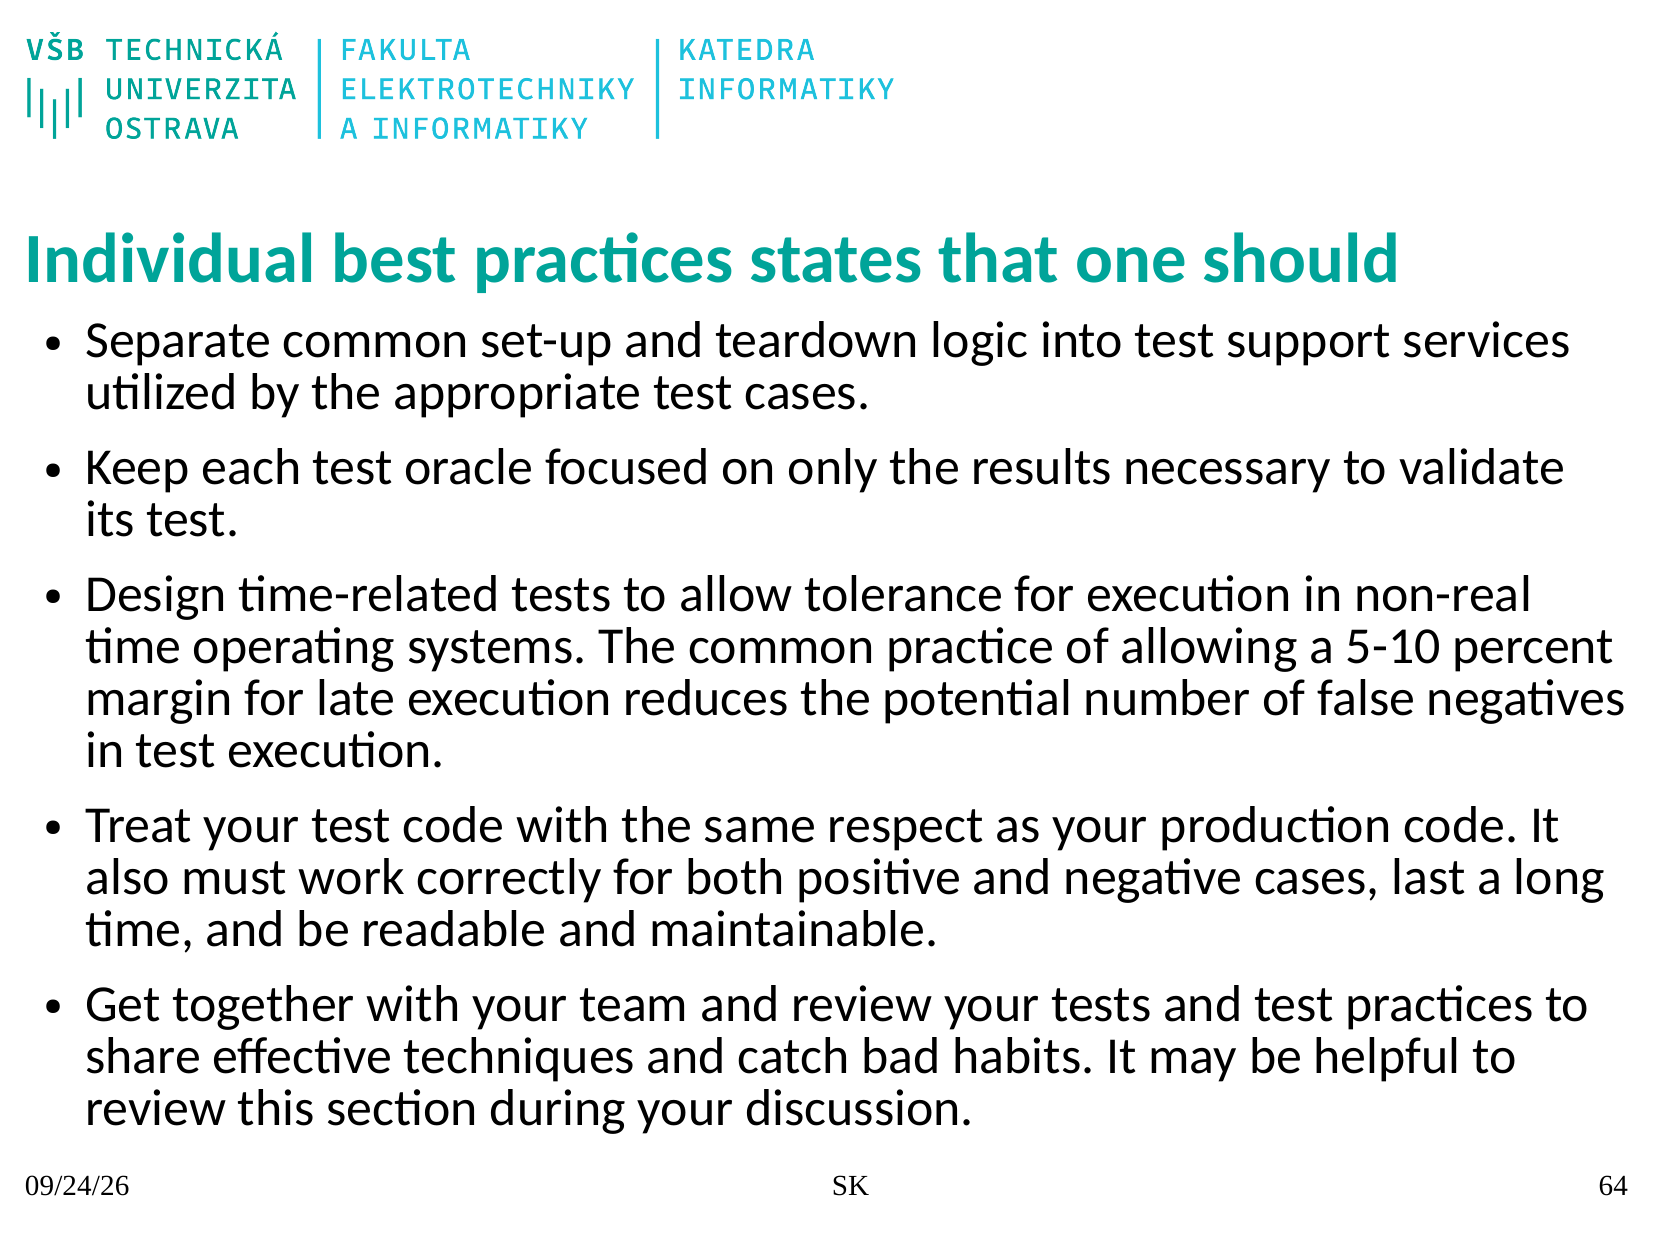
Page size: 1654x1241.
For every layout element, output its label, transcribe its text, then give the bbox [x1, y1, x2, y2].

list Separate common set-up and teardown logic into test support services utilized by the appropriate test cases. Keep each test oracle focused on only the results necessary to validate its test. Design time-related tests to allow tolerance for execution in non-real time operating systems. The common practice of allowing a 5-10 percent margin for late execution reduces the potential number of false negatives in test execution. Treat your test code with the same respect as your production code. It also must work correctly for both positive and negative cases, last a long time, and be readable and maintainable. Get together with your team and review your tests and test practices to share effective techniques and catch bad habits. It may be helpful to review this section during your discussion. [30, 318, 1629, 1146]
title Individual best practices states that one should [24, 169, 1629, 300]
picture [26, 31, 894, 139]
